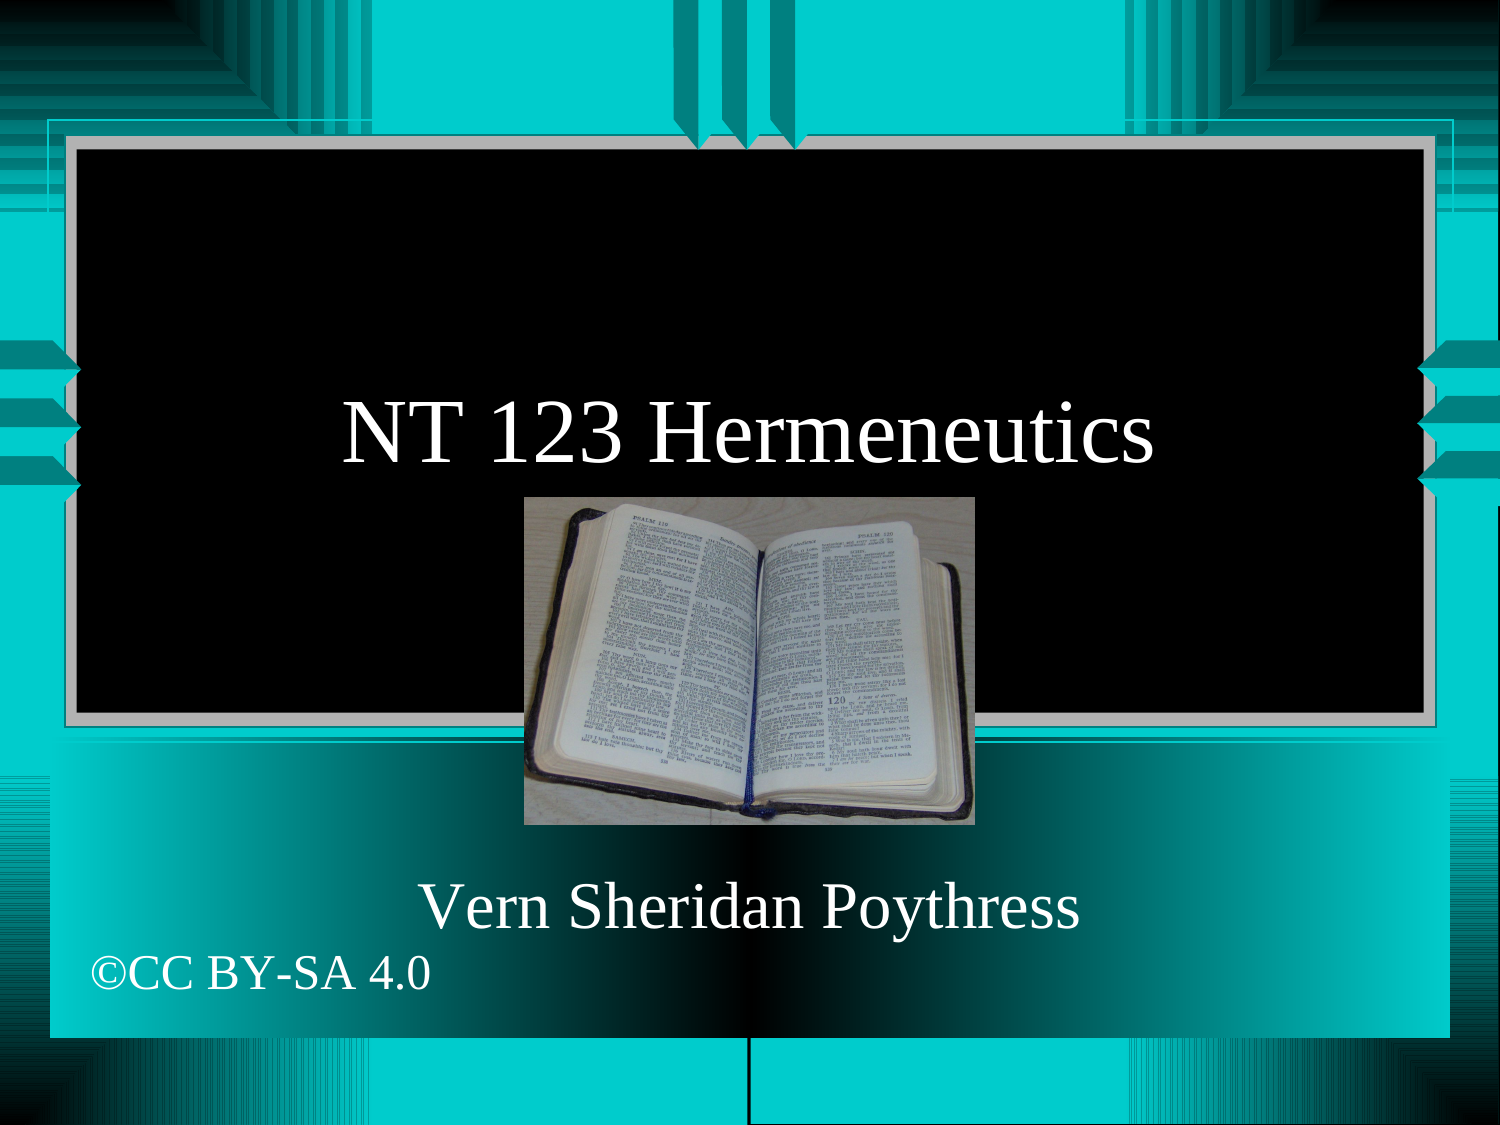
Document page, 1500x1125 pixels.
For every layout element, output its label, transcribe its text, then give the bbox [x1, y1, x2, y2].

picture [524, 497, 975, 825]
subtitle Vern Sheridan Poythress [224, 762, 1275, 1051]
text_box ©CC BY-SA 4.0 [75, 937, 451, 1013]
title NT 123 Hermeneutics [112, 337, 1388, 525]
